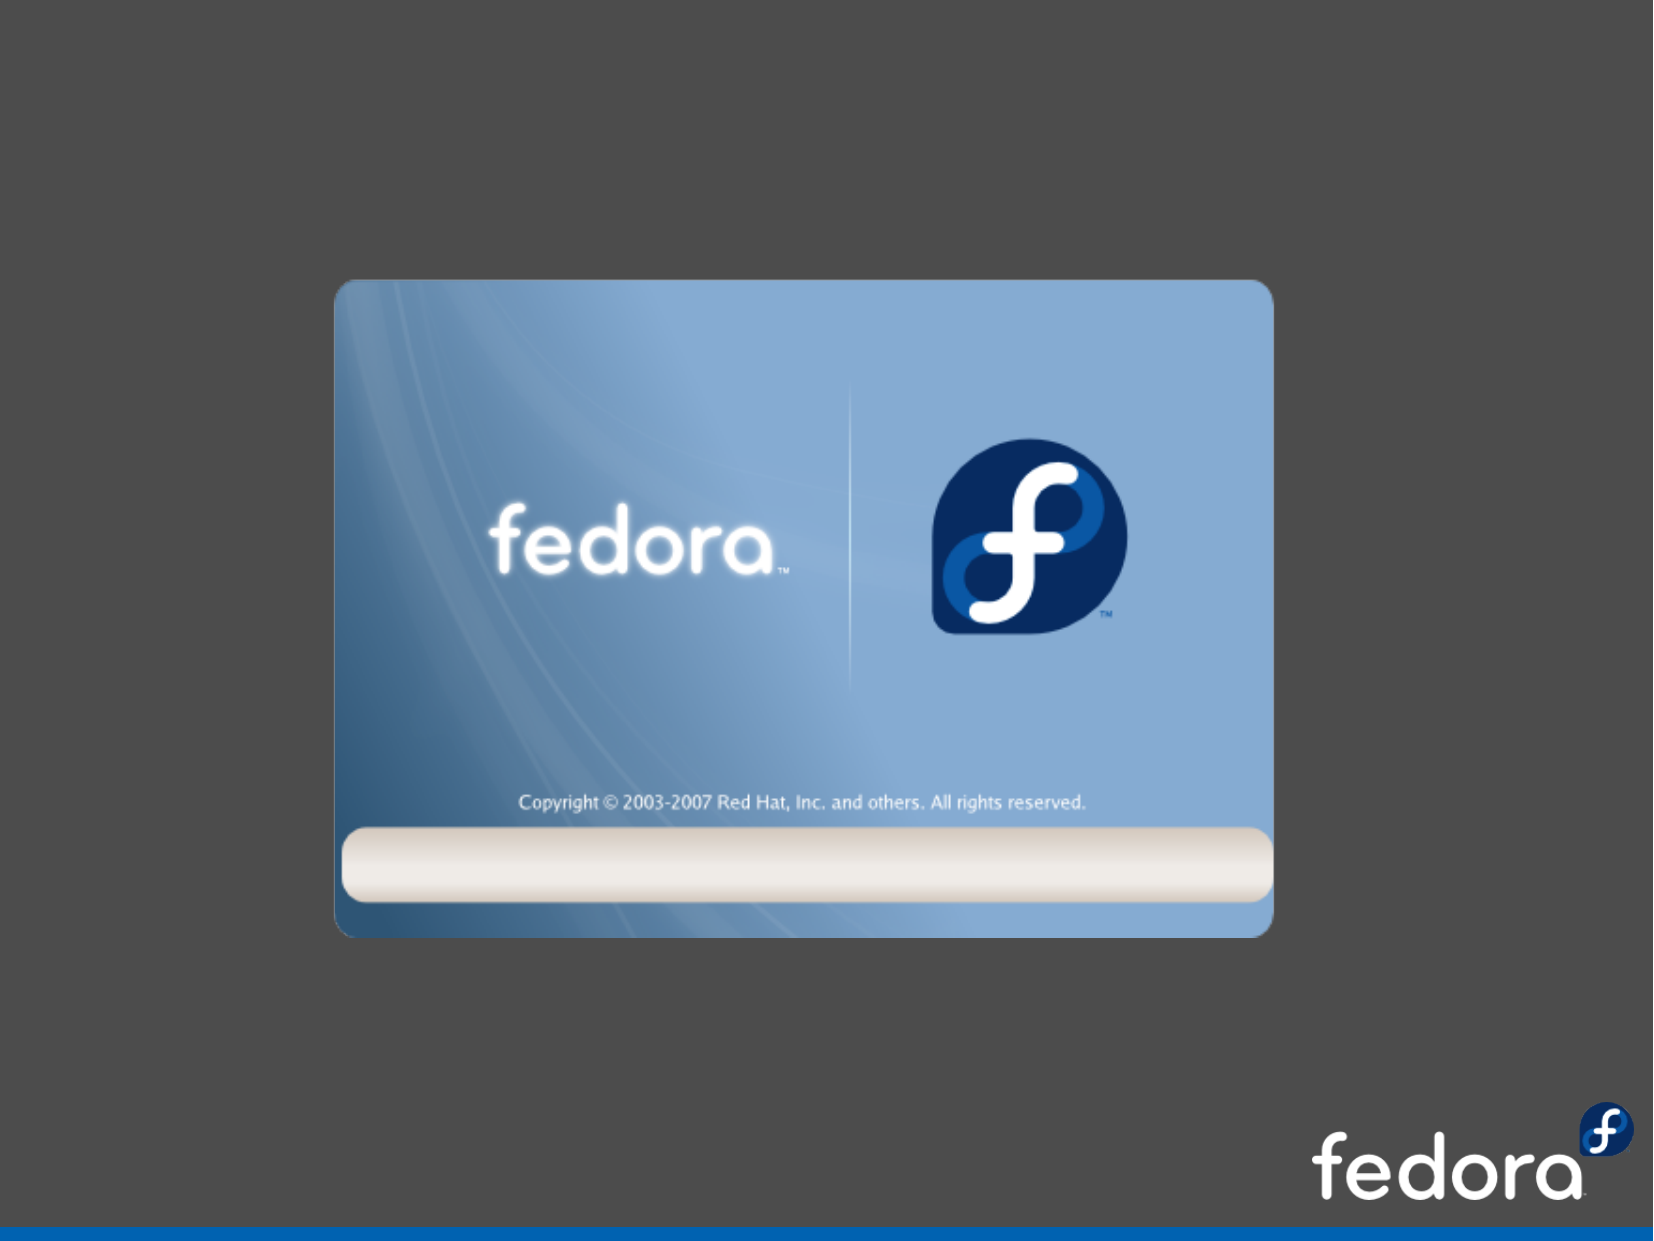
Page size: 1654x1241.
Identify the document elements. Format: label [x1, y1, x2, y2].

picture [331, 149, 1276, 938]
picture [1312, 1102, 1634, 1200]
